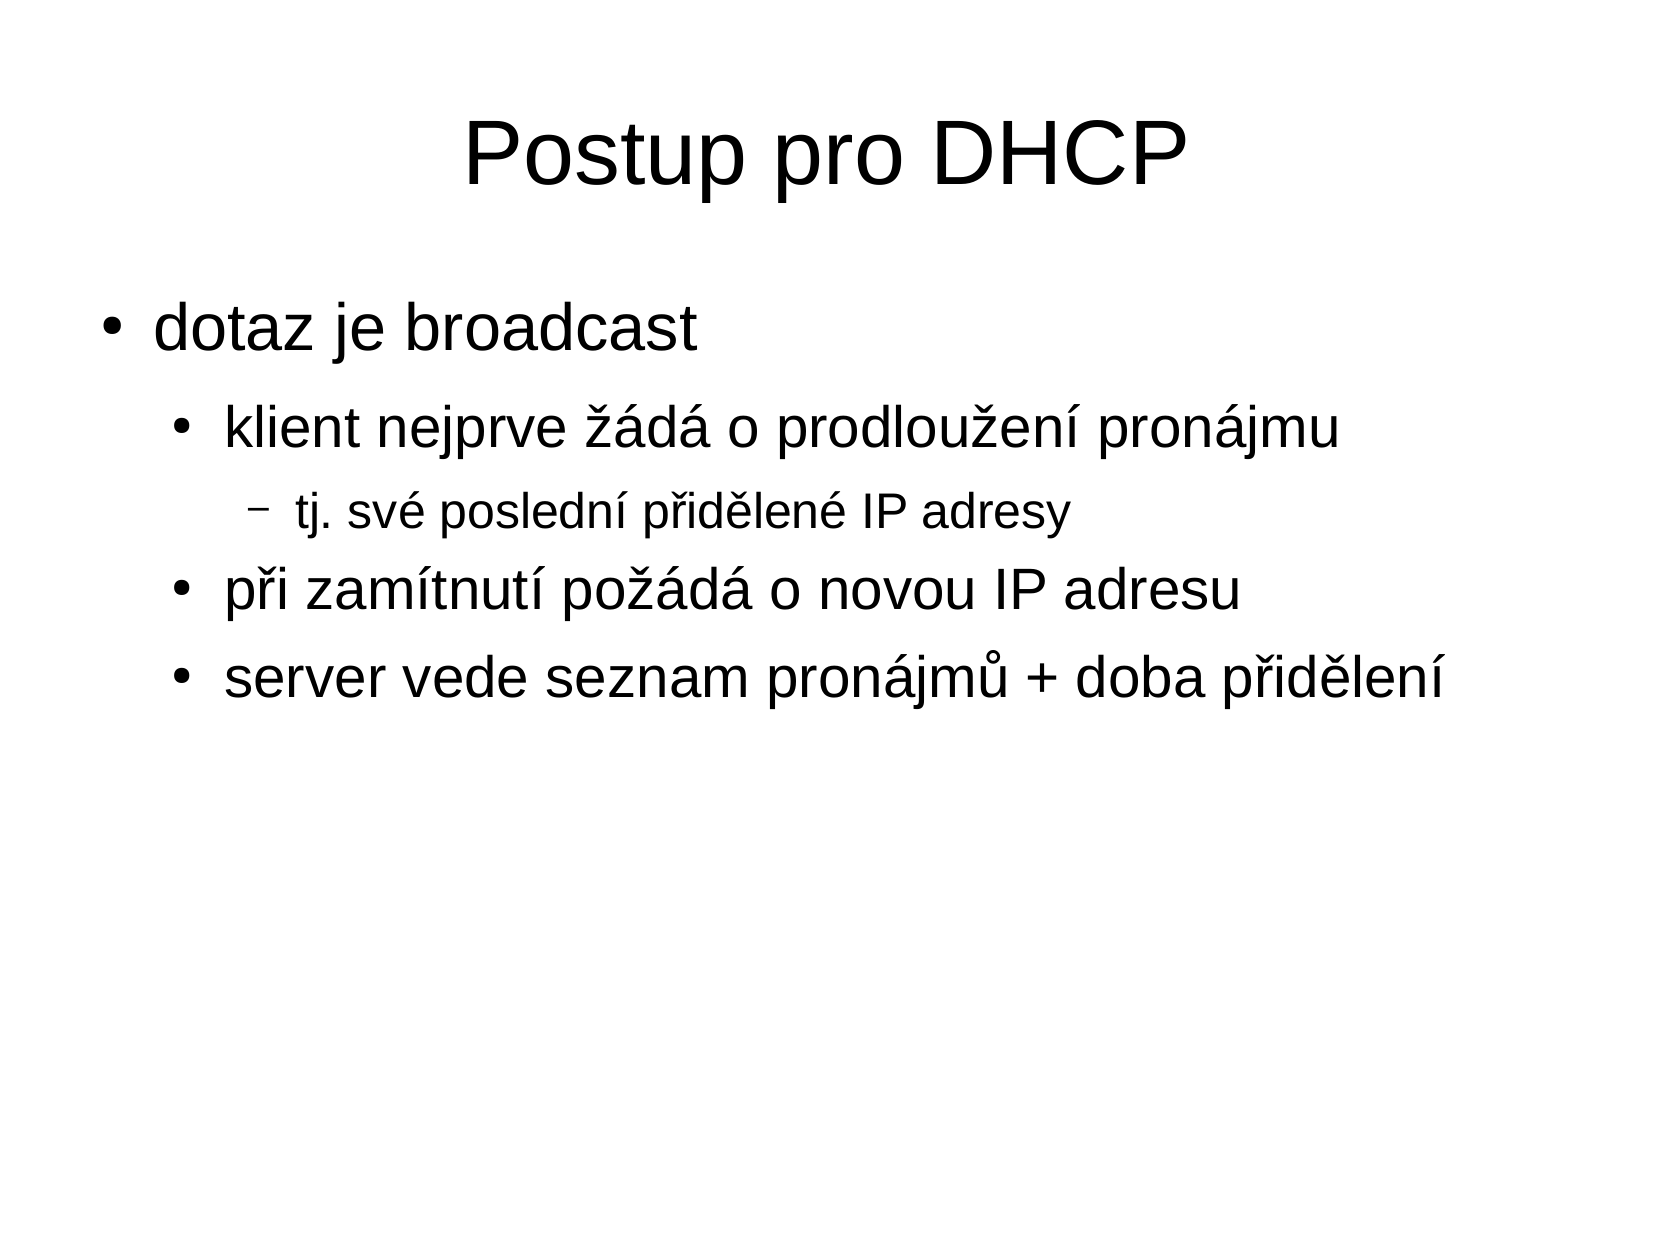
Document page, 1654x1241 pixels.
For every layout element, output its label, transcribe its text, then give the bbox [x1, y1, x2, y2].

list dotaz je broadcast klient nejprve žádá o prodloužení pronájmu tj. své poslední přidělené IP adresy při zamítnutí požádá o novou IP adresu server vede seznam pronájmů + doba přidělení [82, 290, 1571, 1010]
title Postup pro DHCP [82, 49, 1571, 257]
